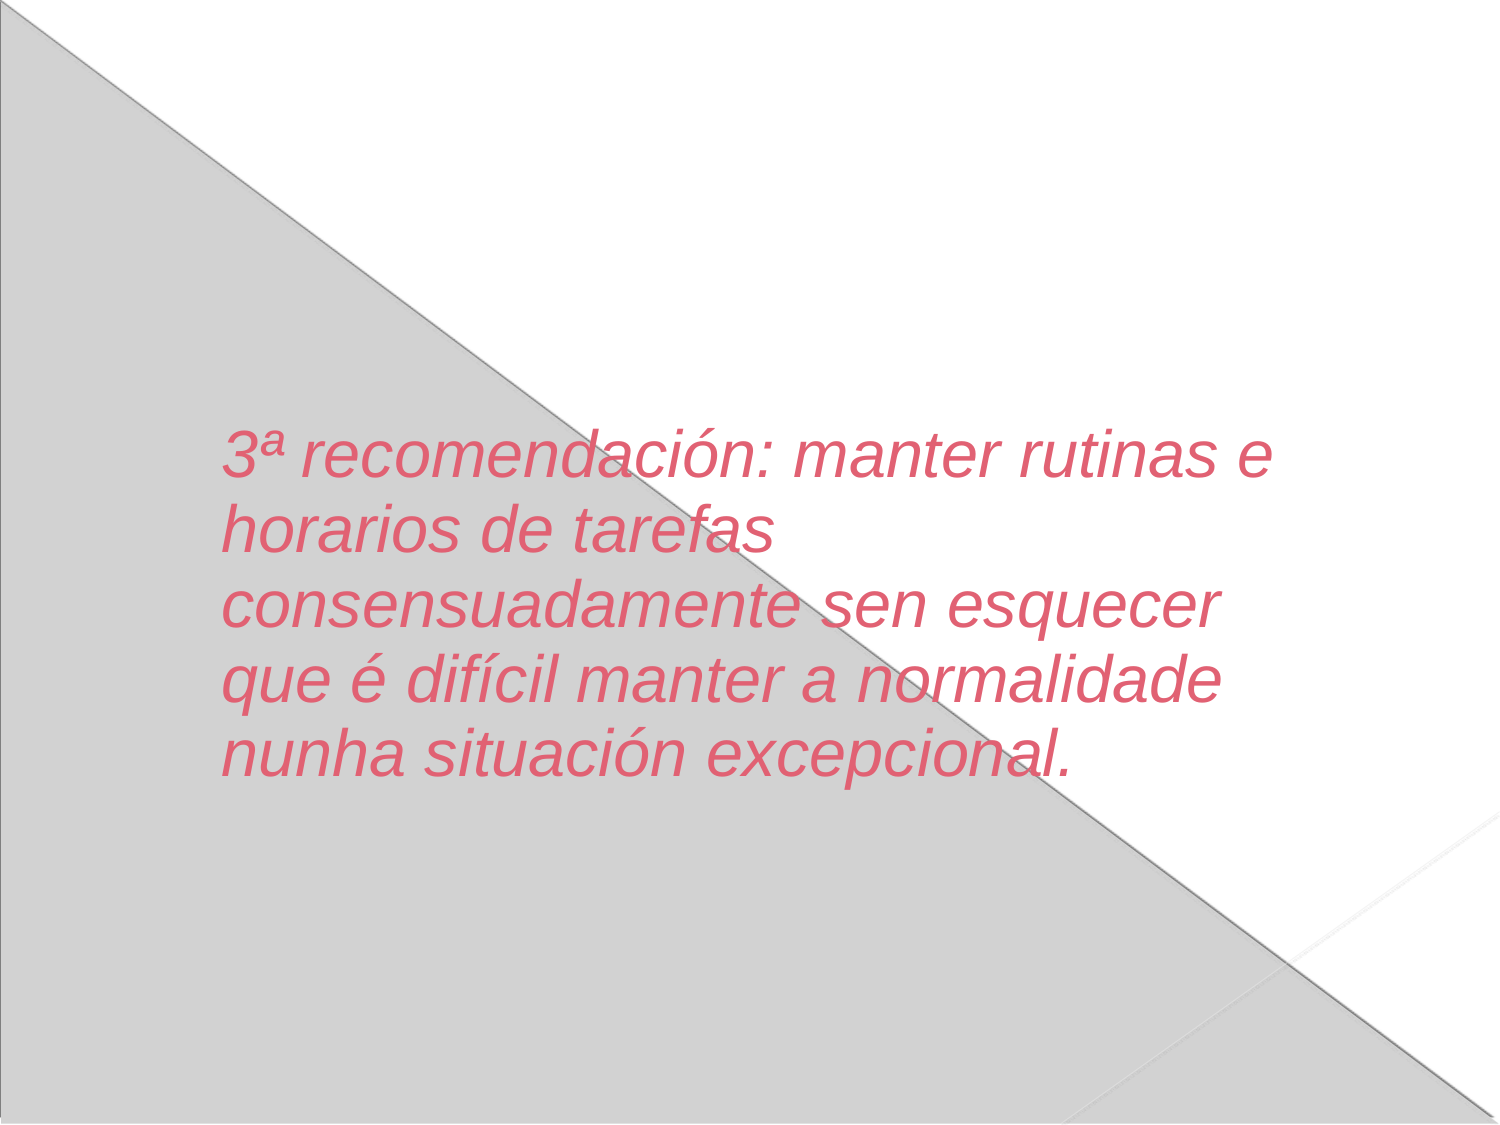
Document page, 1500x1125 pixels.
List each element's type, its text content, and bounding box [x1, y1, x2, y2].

text_box 3ª recomendación: manter rutinas e horarios de tarefas consensuadamente sen esquecer que é difícil manter a normalidade nunha situación excepcional. [206, 409, 1300, 799]
